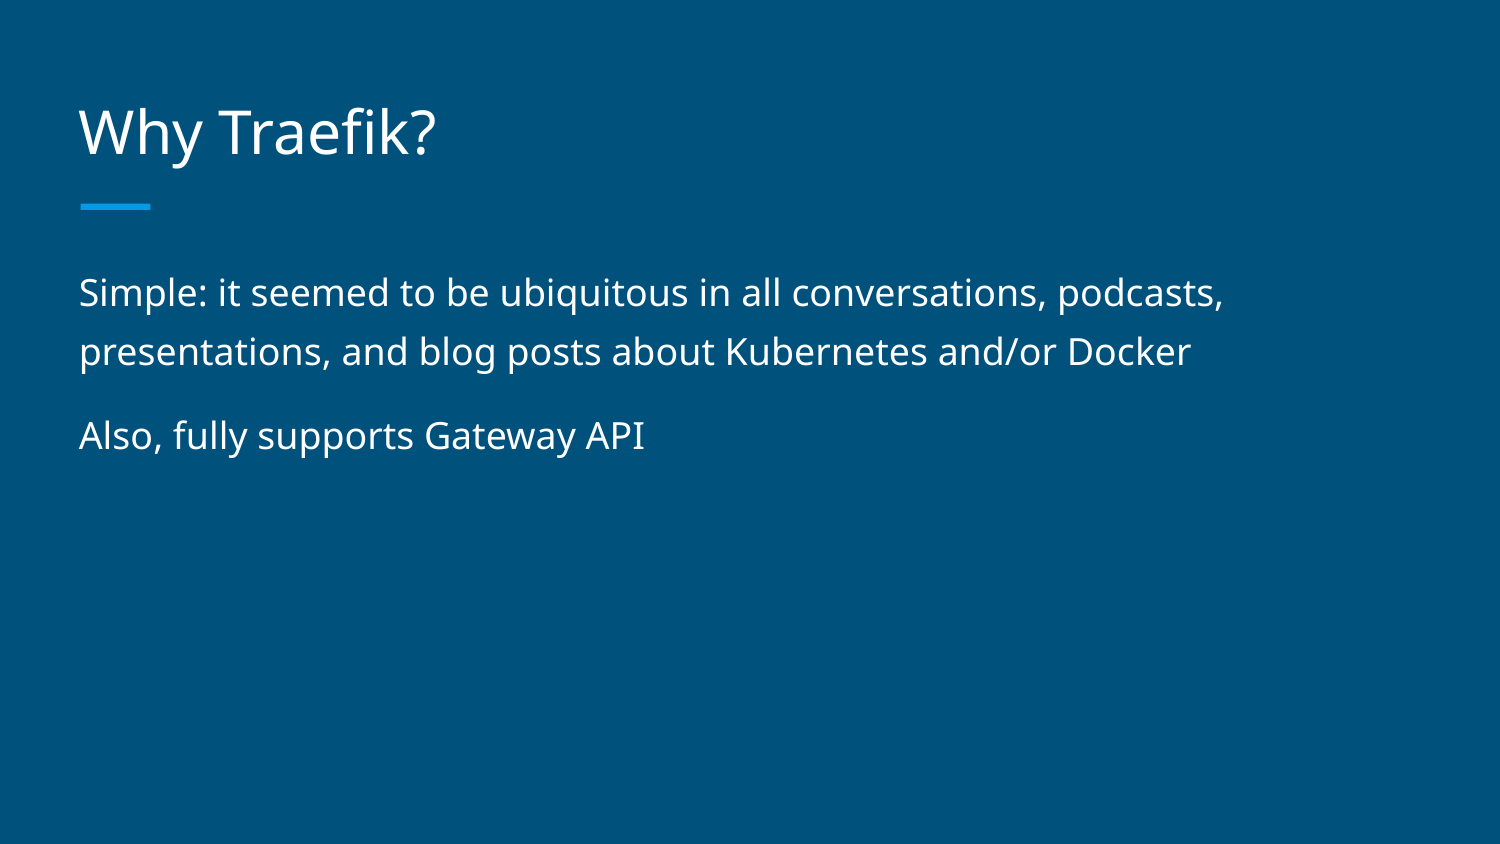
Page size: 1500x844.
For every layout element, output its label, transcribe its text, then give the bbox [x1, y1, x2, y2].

list Simple: it seemed to be ubiquitous in all conversations, podcasts, presentations, and blog posts about Kubernetes and/or Docker Also, fully supports Gateway API [63, 244, 1437, 750]
title Why Traefik? [63, 75, 1437, 188]
